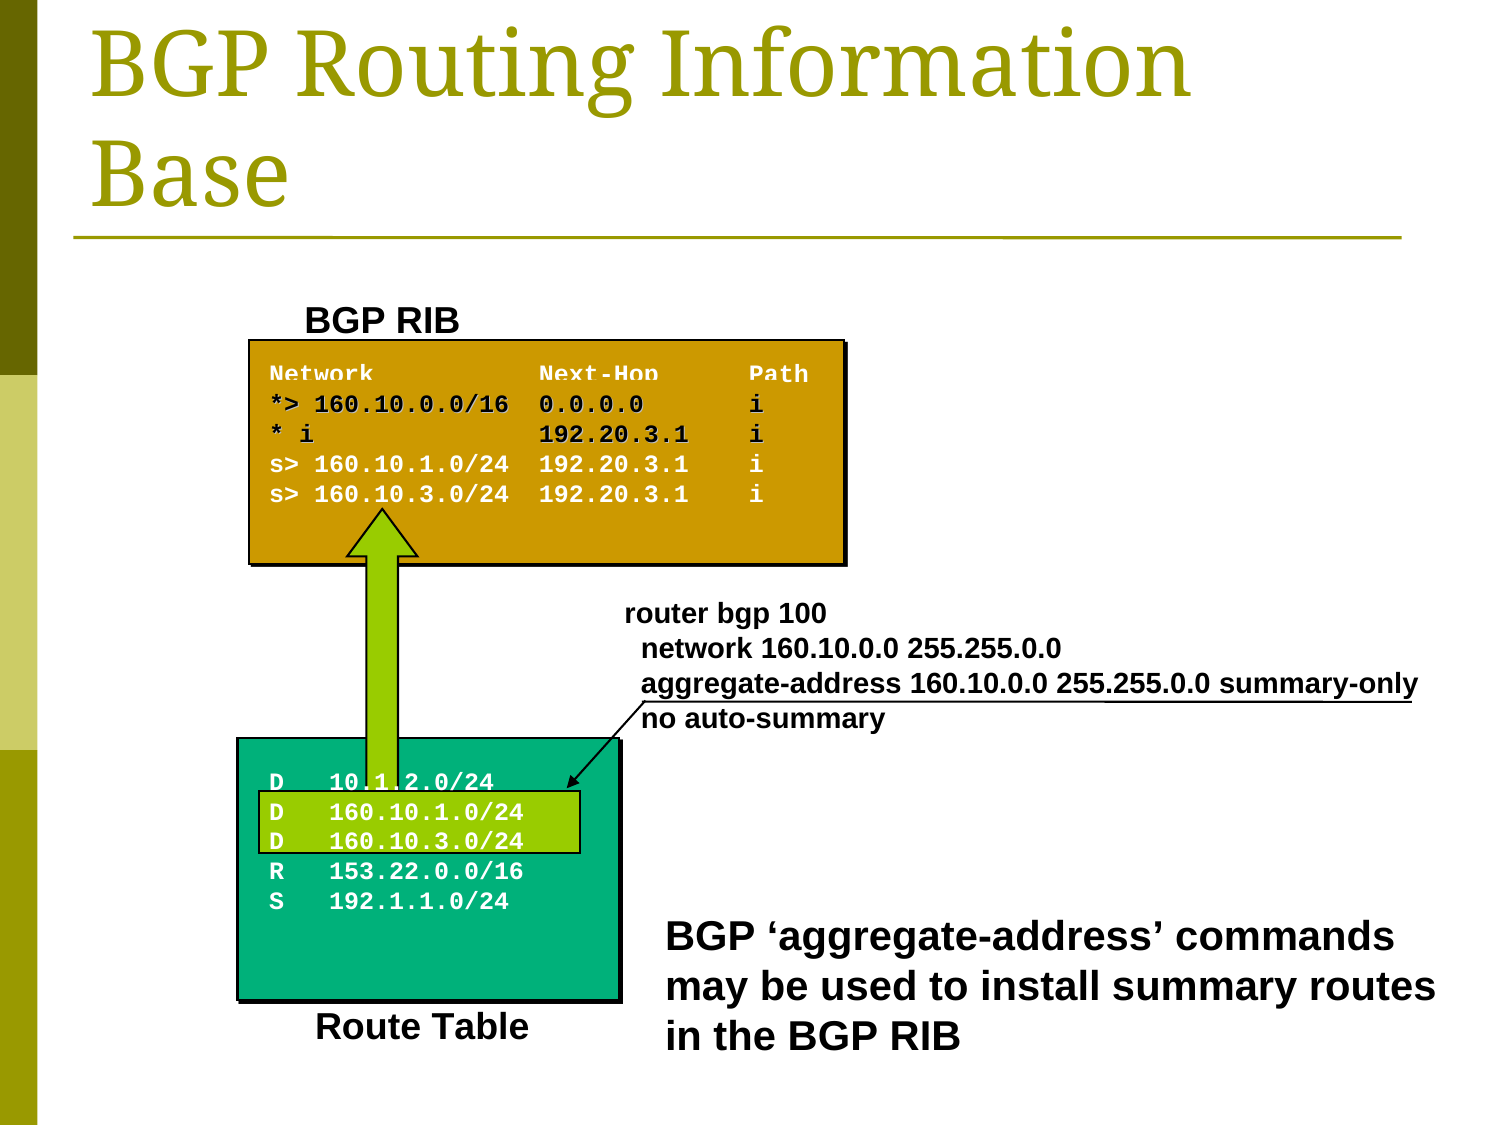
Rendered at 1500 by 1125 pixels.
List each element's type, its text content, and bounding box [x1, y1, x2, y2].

title BGP Routing Information Base [75, 0, 1426, 233]
text_box BGP RIB [289, 288, 476, 349]
text_box BGP ‘aggregate-address’ commands may be used to install summary routes in the BGP RIB [650, 900, 1458, 1066]
text_box Route Table [300, 994, 545, 1055]
text_box D 10.1.2.0/24 D 160.10.1.0/24 D 160.10.3.0/24 R 153.22.0.0/16 S 192.1.1.0/24 [254, 757, 540, 923]
text_box *> 160.10.0.0/16 0.0.0.0 i * i 192.20.3.1 i s> 160.10.1.0/24 192.20.3.1 i s> 160.10.3.0/24 192.20.3.1 i [254, 379, 780, 508]
text_box [237, 340, 845, 1001]
text_box Network Next-Hop Path [254, 349, 825, 396]
text_box router bgp 100 network 160.10.0.0 255.255.0.0 aggregate-address 160.10.0.0 255.255.0.0 summary-only no auto-summary [609, 586, 1435, 742]
